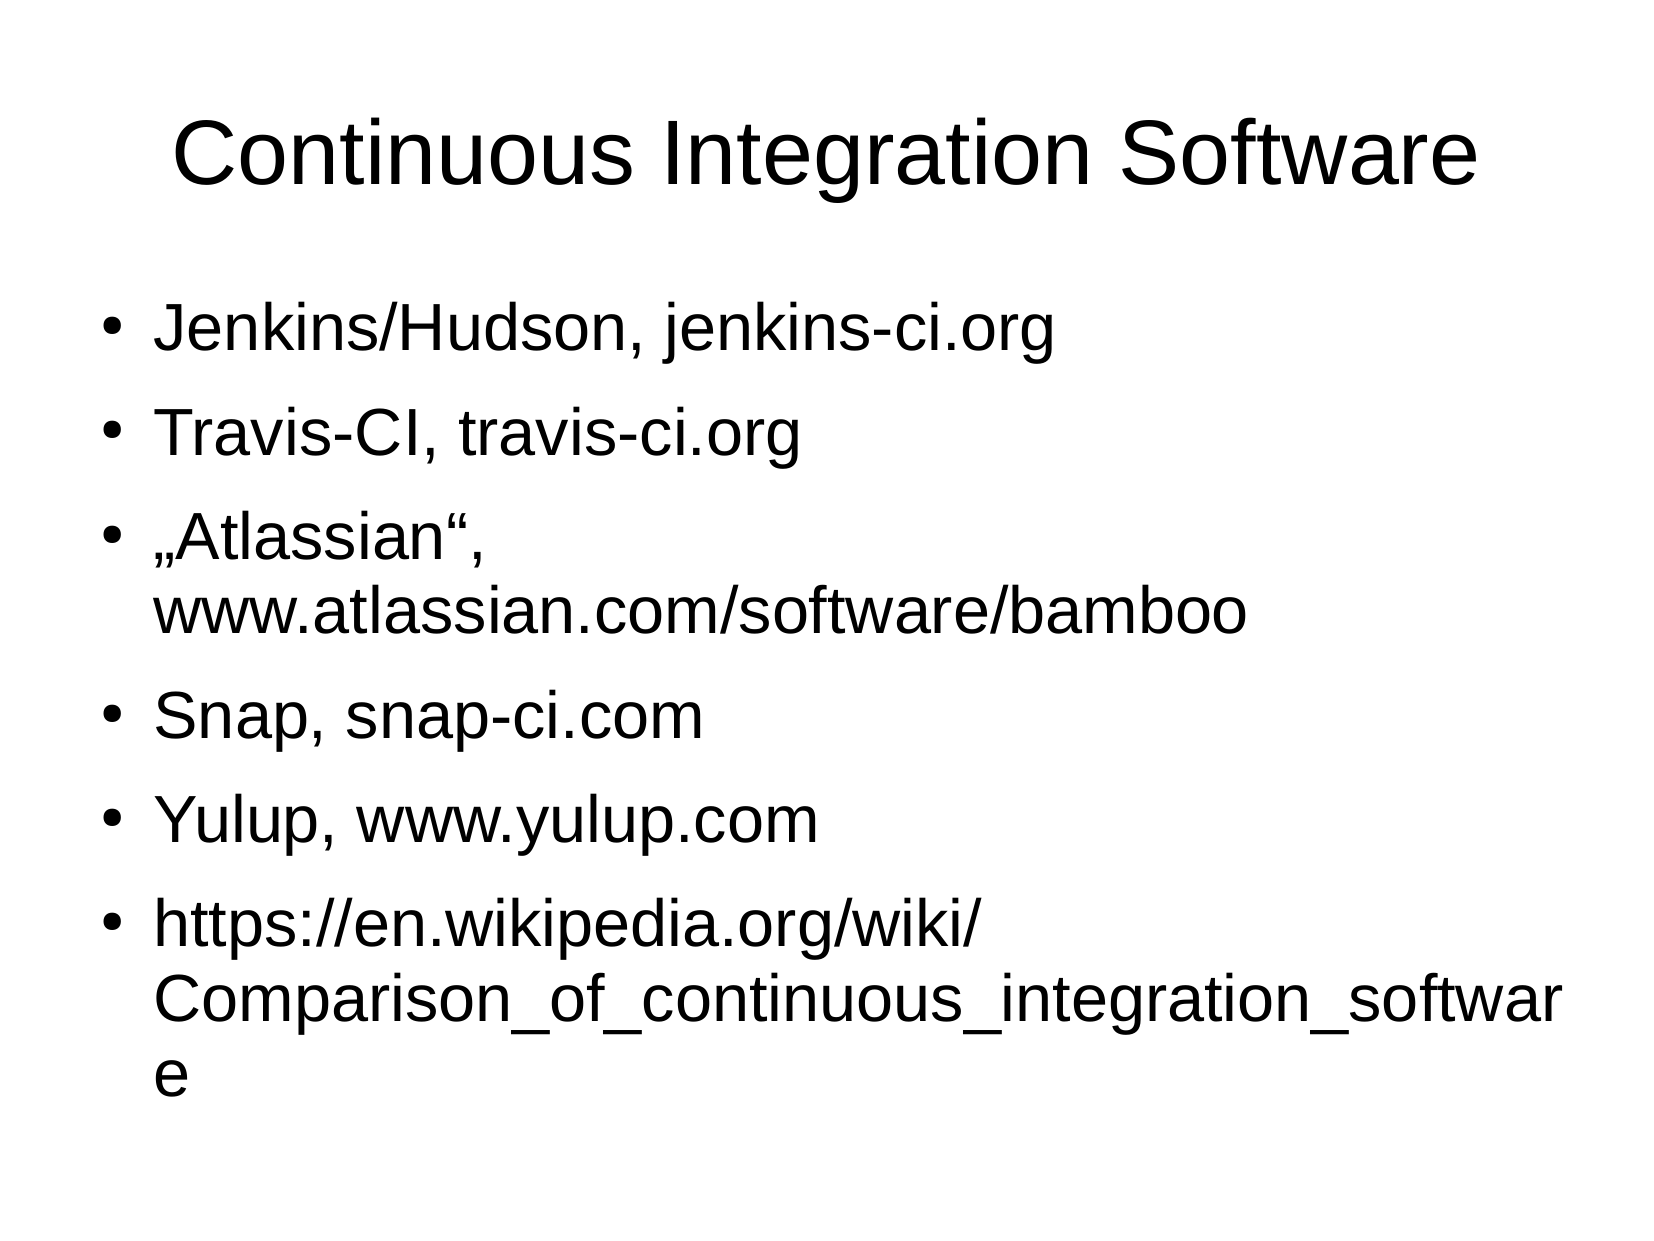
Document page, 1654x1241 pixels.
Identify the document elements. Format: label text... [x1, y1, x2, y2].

title Continuous Integration Software [82, 49, 1571, 257]
list Jenkins/Hudson, jenkins-ci.org Travis-CI, travis-ci.org „Atlassian“, www.atlassian.com/software/bamboo Snap, snap-ci.com Yulup, www.yulup.com https://en.wikipedia.org/wiki/Comparison_of_continuous_integration_software [82, 290, 1571, 1109]
